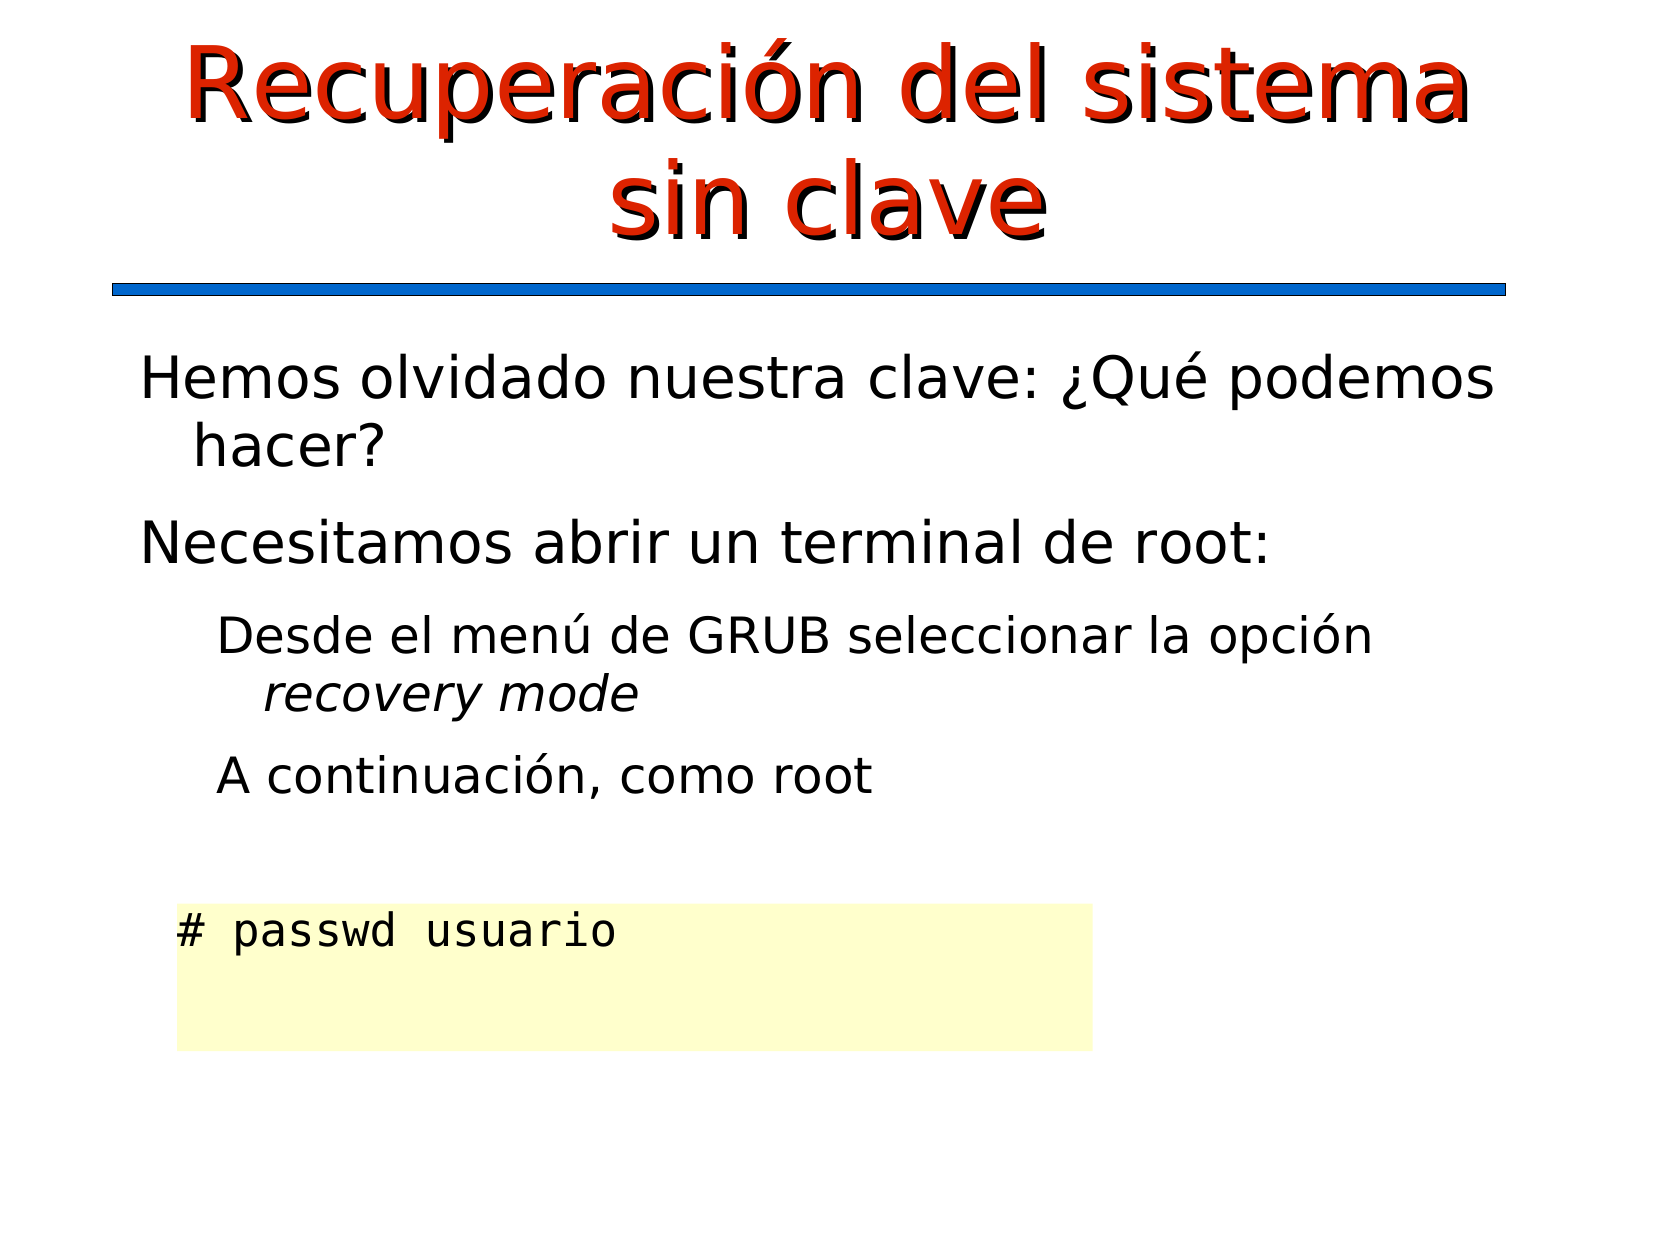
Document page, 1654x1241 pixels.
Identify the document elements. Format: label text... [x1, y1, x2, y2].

text_box # passwd usuario [177, 903, 1093, 1052]
list Hemos olvidado nuestra clave: ¿Qué podemos hacer? Necesitamos abrir un terminal de root: Desde el menú de GRUB seleccionar la opción recovery mode A continuación, como root [121, 344, 1534, 1127]
title Recuperación del sistema sin clave [121, 25, 1534, 258]
